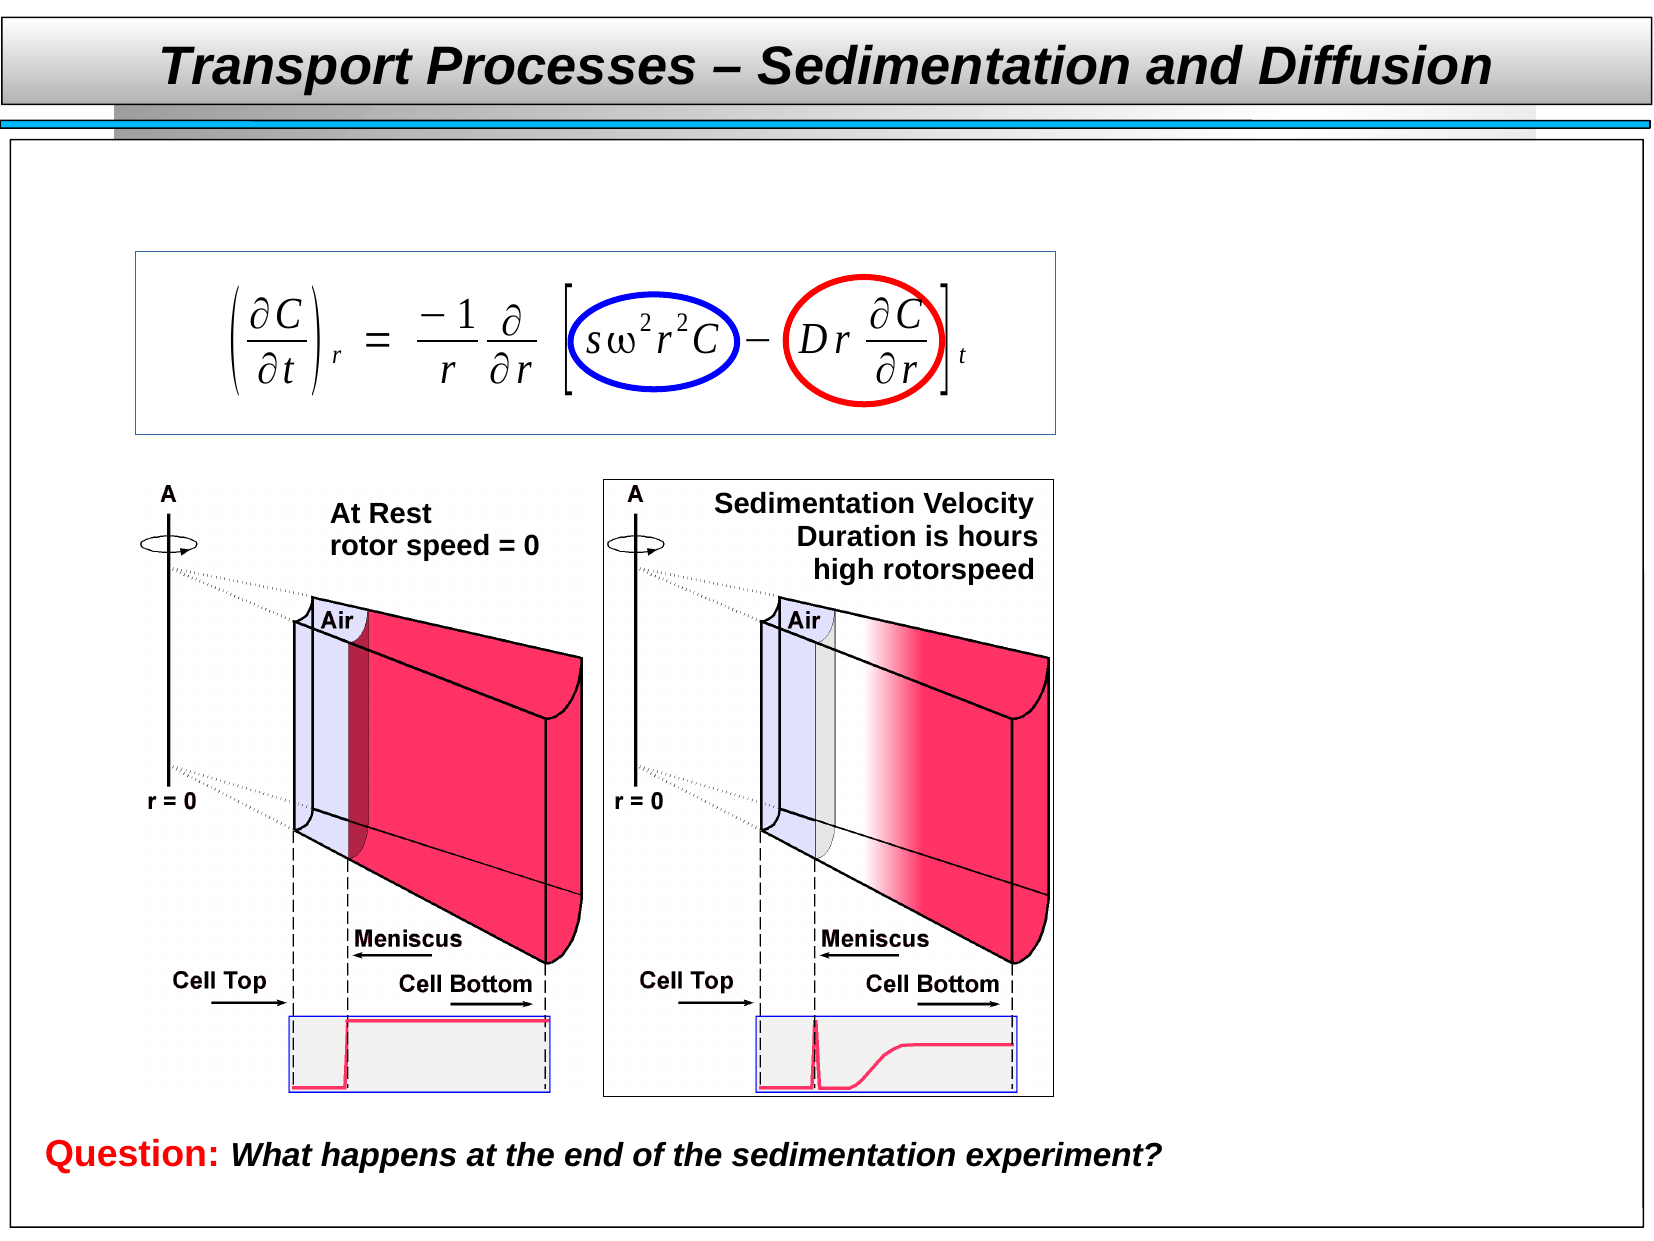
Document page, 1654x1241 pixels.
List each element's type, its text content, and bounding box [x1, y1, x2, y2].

text_box Sedimentation Velocity Duration is hours high rotorspeed [699, 479, 1054, 603]
text_box [0, 120, 1651, 129]
chart [222, 282, 972, 399]
picture [136, 479, 587, 1097]
text_box [10, 139, 1644, 1228]
text_box Question: What happens at the end of the sedimentation experiment? [30, 1125, 1291, 1205]
text_box Transport Processes – Sedimentation and Diffusion [1, 17, 1652, 105]
picture [603, 479, 1054, 1097]
text_box At Rest rotor speed = 0 [315, 489, 571, 597]
